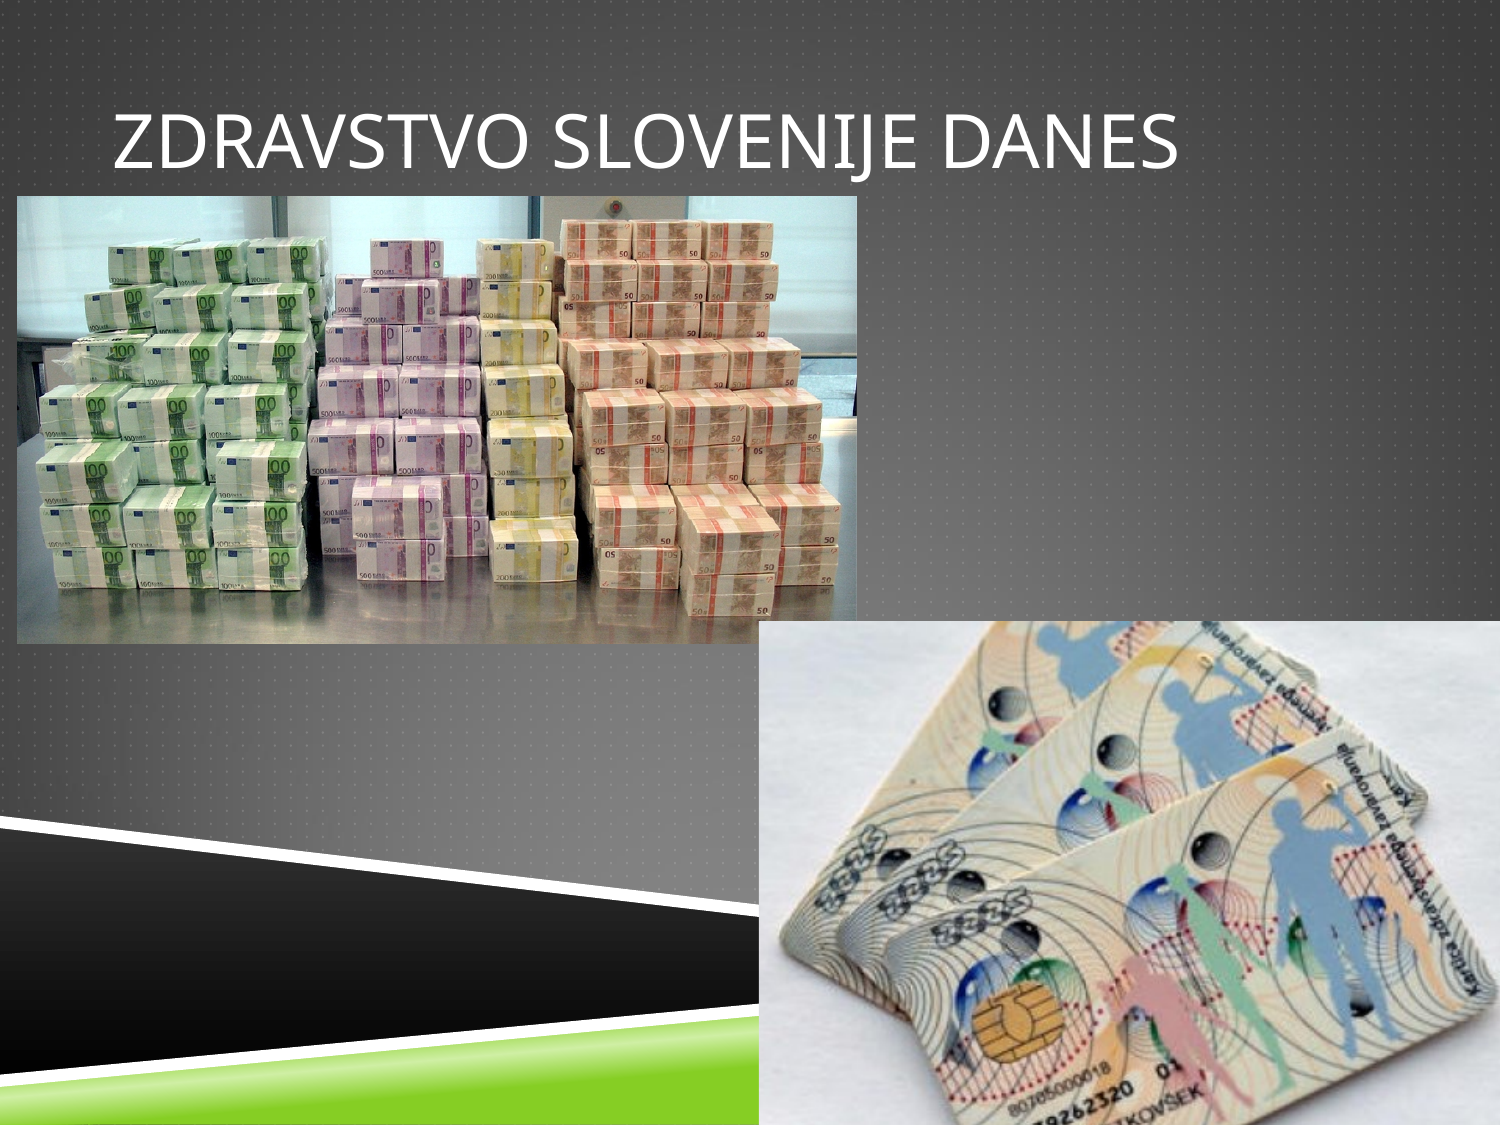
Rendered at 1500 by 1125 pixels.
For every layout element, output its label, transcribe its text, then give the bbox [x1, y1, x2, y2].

picture [0, 0, 1500, 1125]
title Zdravstvo slovenije danes [112, 45, 1388, 233]
